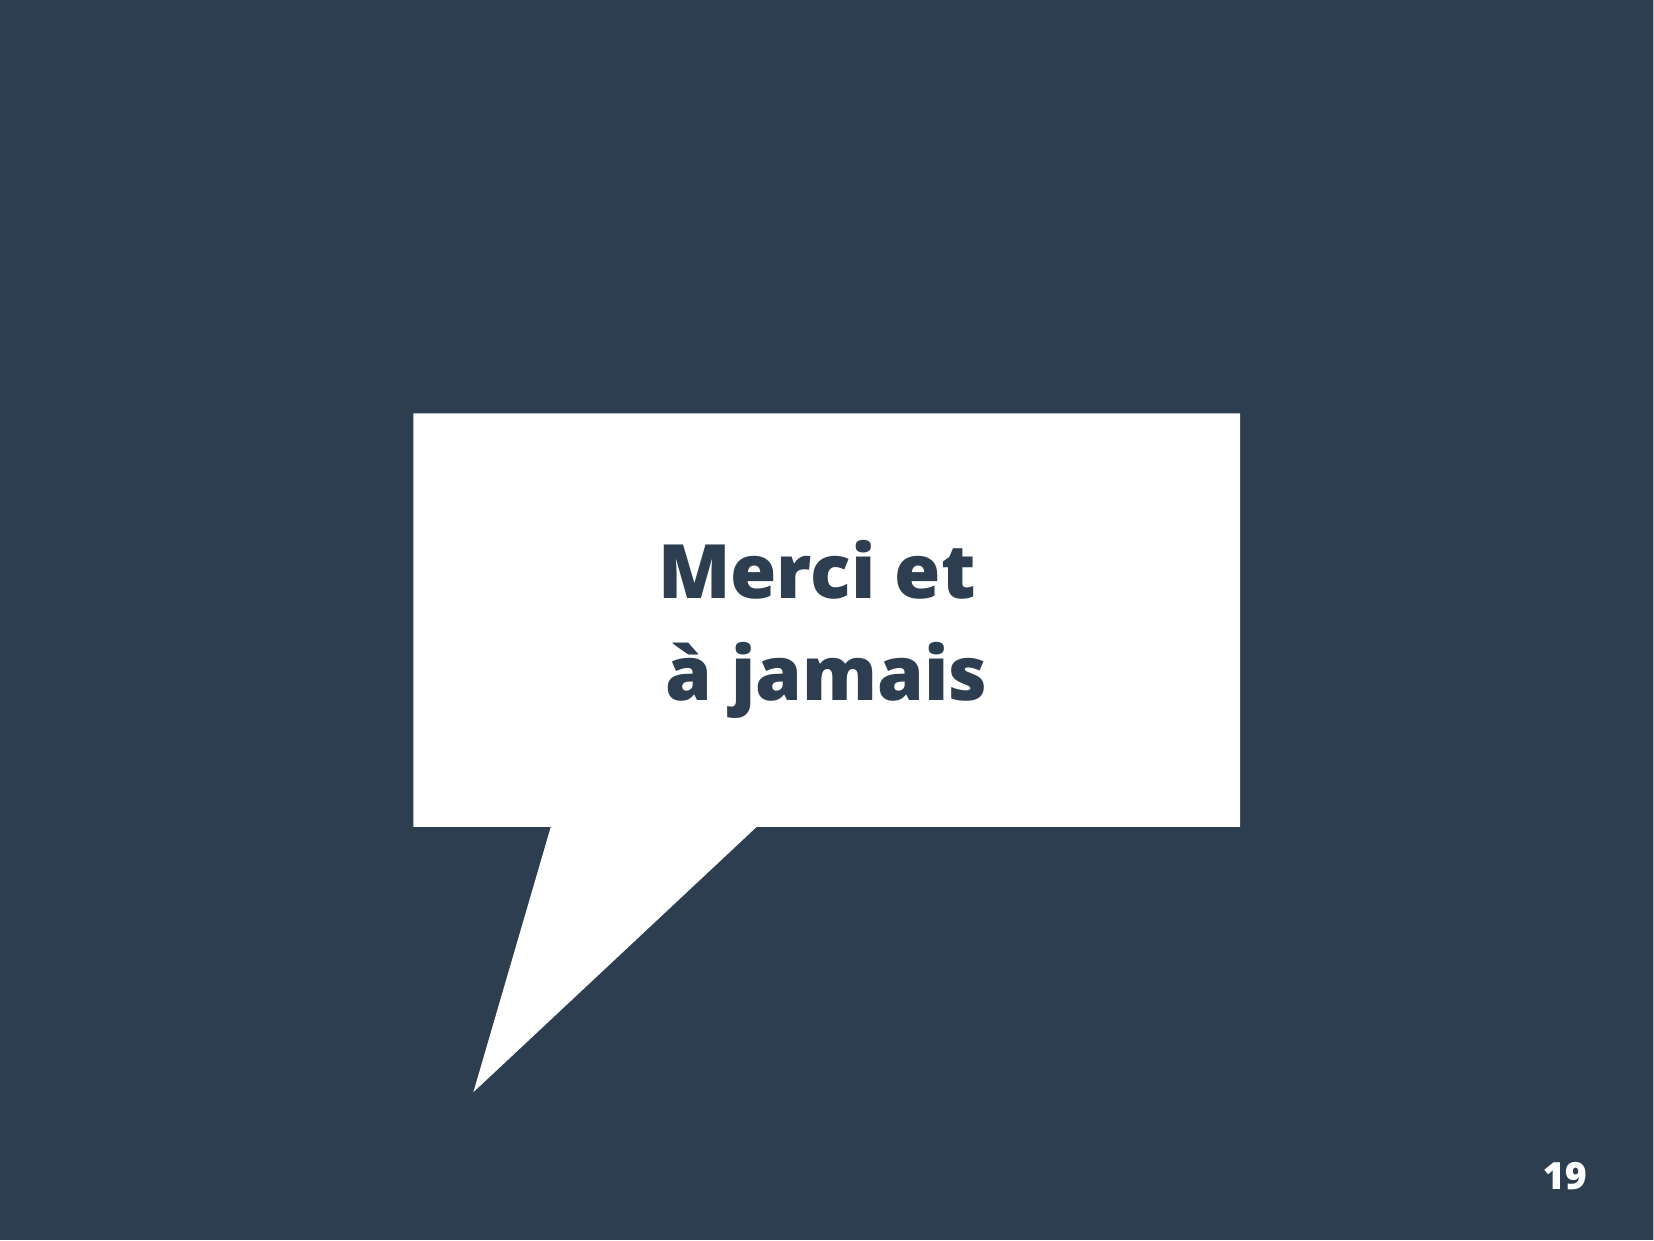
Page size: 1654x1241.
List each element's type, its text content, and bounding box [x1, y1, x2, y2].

title Merci et à jamais [442, 442, 1211, 798]
